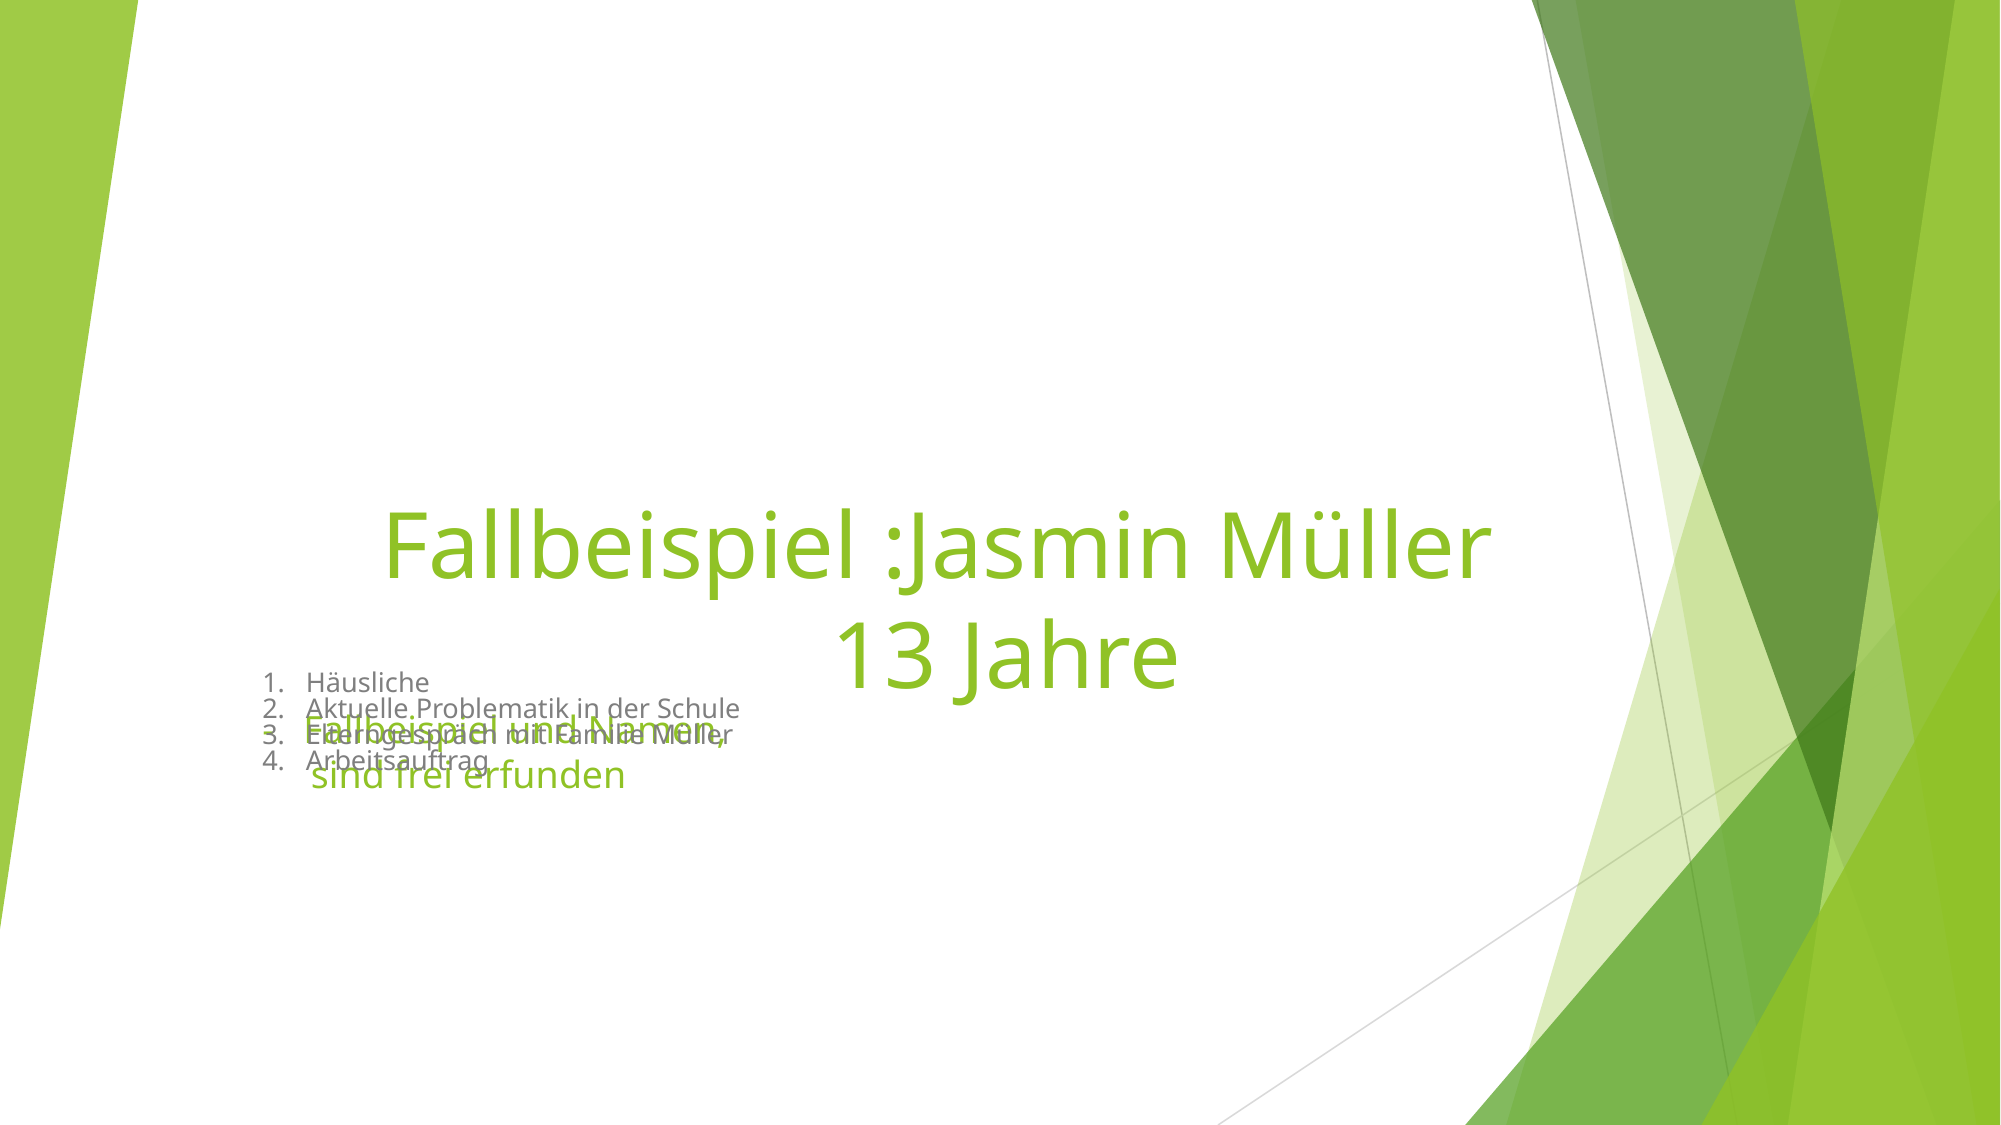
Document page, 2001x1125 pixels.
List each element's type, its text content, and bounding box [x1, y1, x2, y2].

title Fallbeispiel :Jasmin Müller 13 Jahre - Fallbeispiel und Namen, sind frei erfunden [247, 369, 1522, 664]
subtitle 1. Häusliche 2. Aktuelle Problematik in der Schule 3. Elterngespräch mit Familie Müller 4. Arbeitsauftrag [247, 664, 1522, 845]
